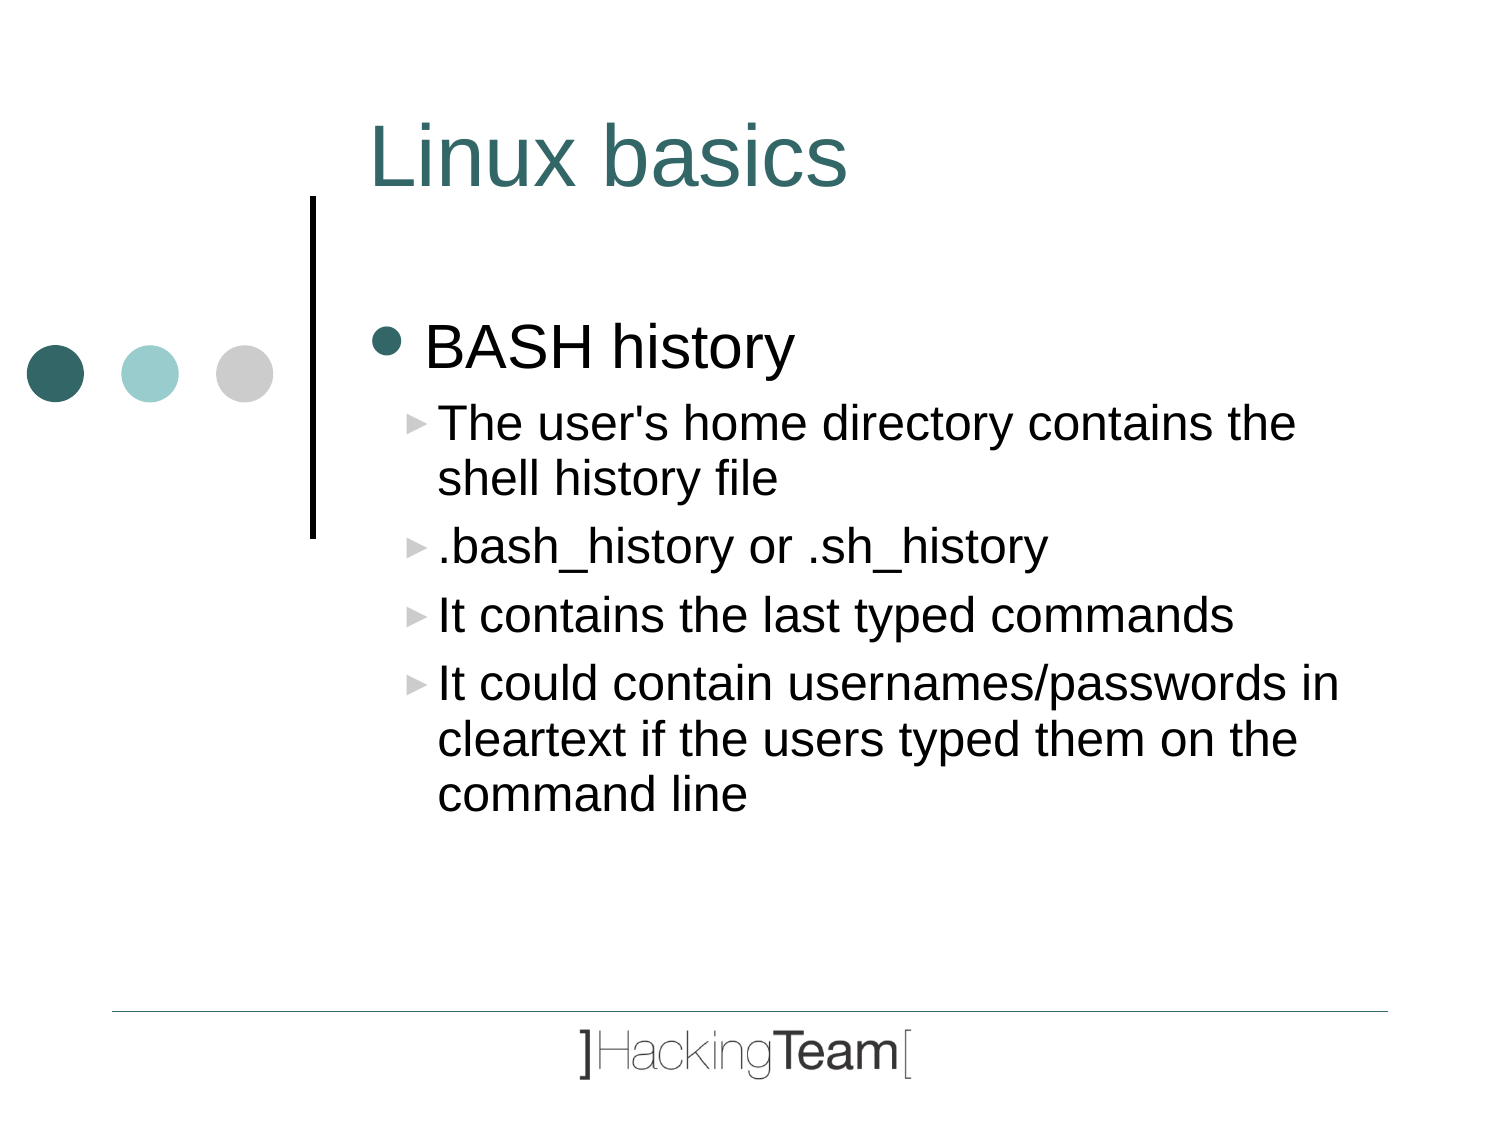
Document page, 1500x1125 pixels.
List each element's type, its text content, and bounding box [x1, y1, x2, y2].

picture [574, 1041, 916, 1084]
list BASH history The user's home directory contains the shell history file .bash_history or .sh_history It contains the last typed commands It could contain usernames/passwords in cleartext if the users typed them on the command line [249, 312, 1401, 1041]
title Linux basics [249, 38, 1401, 275]
